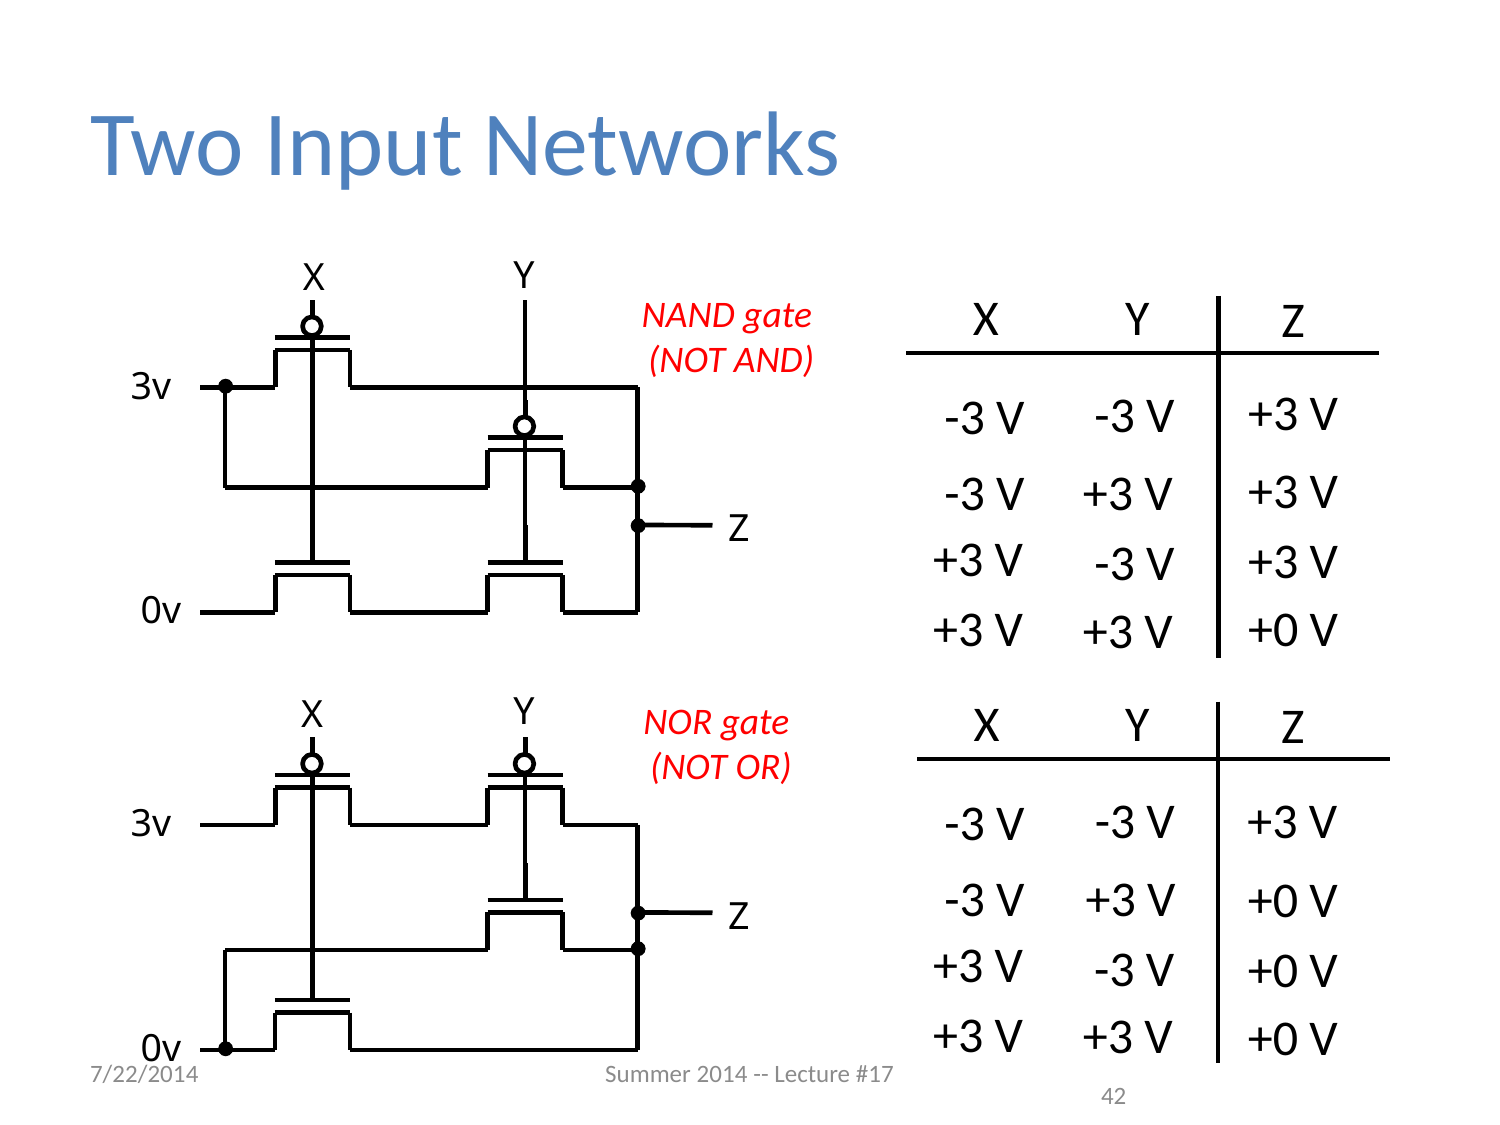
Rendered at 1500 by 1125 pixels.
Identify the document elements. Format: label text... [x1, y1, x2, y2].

text_box -3 V [1079, 931, 1226, 999]
text_box +3 V [930, 927, 1076, 996]
text_box +3 V [1079, 456, 1226, 524]
text_box 3v [127, 794, 188, 863]
slide_number 7/22/2014 [352, 1042, 425, 1048]
text_box 0v [137, 582, 193, 650]
slide_number <number> [1086, 1065, 1437, 1125]
text_box Z [724, 887, 785, 956]
text_box Y [510, 246, 570, 315]
text_box [515, 754, 534, 774]
text_box Y [1121, 281, 1182, 350]
text_box +3 V [1244, 375, 1391, 444]
footer Summer 2014 -- Lecture #17 [512, 1042, 635, 1048]
slide_number 7/22/2014 [231, 1042, 273, 1048]
text_box NOR gate (NOT OR) [562, 689, 880, 795]
text_box +3 V [1079, 999, 1226, 1068]
text_box Y [1121, 686, 1182, 755]
text_box Z [1278, 283, 1338, 352]
text_box +0 V [1244, 1000, 1391, 1069]
text_box [218, 378, 234, 394]
text_box +0 V [1244, 591, 1391, 660]
text_box [218, 1041, 234, 1057]
text_box -3 V [1079, 377, 1226, 446]
text_box +0 V [1244, 862, 1391, 931]
text_box -3 V [930, 785, 1076, 854]
text_box +3 V [1082, 861, 1229, 930]
text_box NAND gate (NOT AND) [569, 282, 893, 388]
text_box Y [510, 682, 570, 751]
text_box -3 V [1080, 783, 1227, 852]
text_box [515, 416, 534, 436]
text_box X [970, 686, 1031, 755]
text_box +3 V [1244, 523, 1391, 591]
slide_number 7/22/2014 [75, 1042, 425, 1103]
text_box +3 V [1244, 784, 1391, 853]
text_box [302, 754, 322, 774]
text_box [630, 478, 646, 494]
text_box +0 V [1244, 932, 1391, 1000]
text_box +3 V [930, 591, 1076, 660]
footer Summer 2014 -- Lecture #17 [512, 1042, 988, 1103]
text_box X [299, 248, 360, 317]
text_box -3 V [1079, 525, 1226, 593]
text_box -3 V [930, 456, 1076, 521]
text_box [302, 316, 322, 336]
text_box [630, 941, 646, 957]
text_box 3v [127, 357, 188, 425]
title Two Input Networks [75, 45, 1425, 233]
text_box +3 V [1079, 593, 1226, 662]
text_box +3 V [1244, 454, 1391, 522]
text_box +3 V [930, 521, 1076, 590]
text_box +3 V [930, 997, 1076, 1066]
text_box [630, 518, 646, 534]
text_box -3 V [930, 861, 1076, 927]
text_box [630, 905, 646, 921]
text_box X [969, 281, 1030, 350]
text_box 0v [137, 1019, 193, 1088]
text_box X [297, 685, 358, 754]
text_box Z [724, 500, 785, 568]
text_box -3 V [930, 379, 1076, 448]
text_box Z [1278, 689, 1338, 757]
